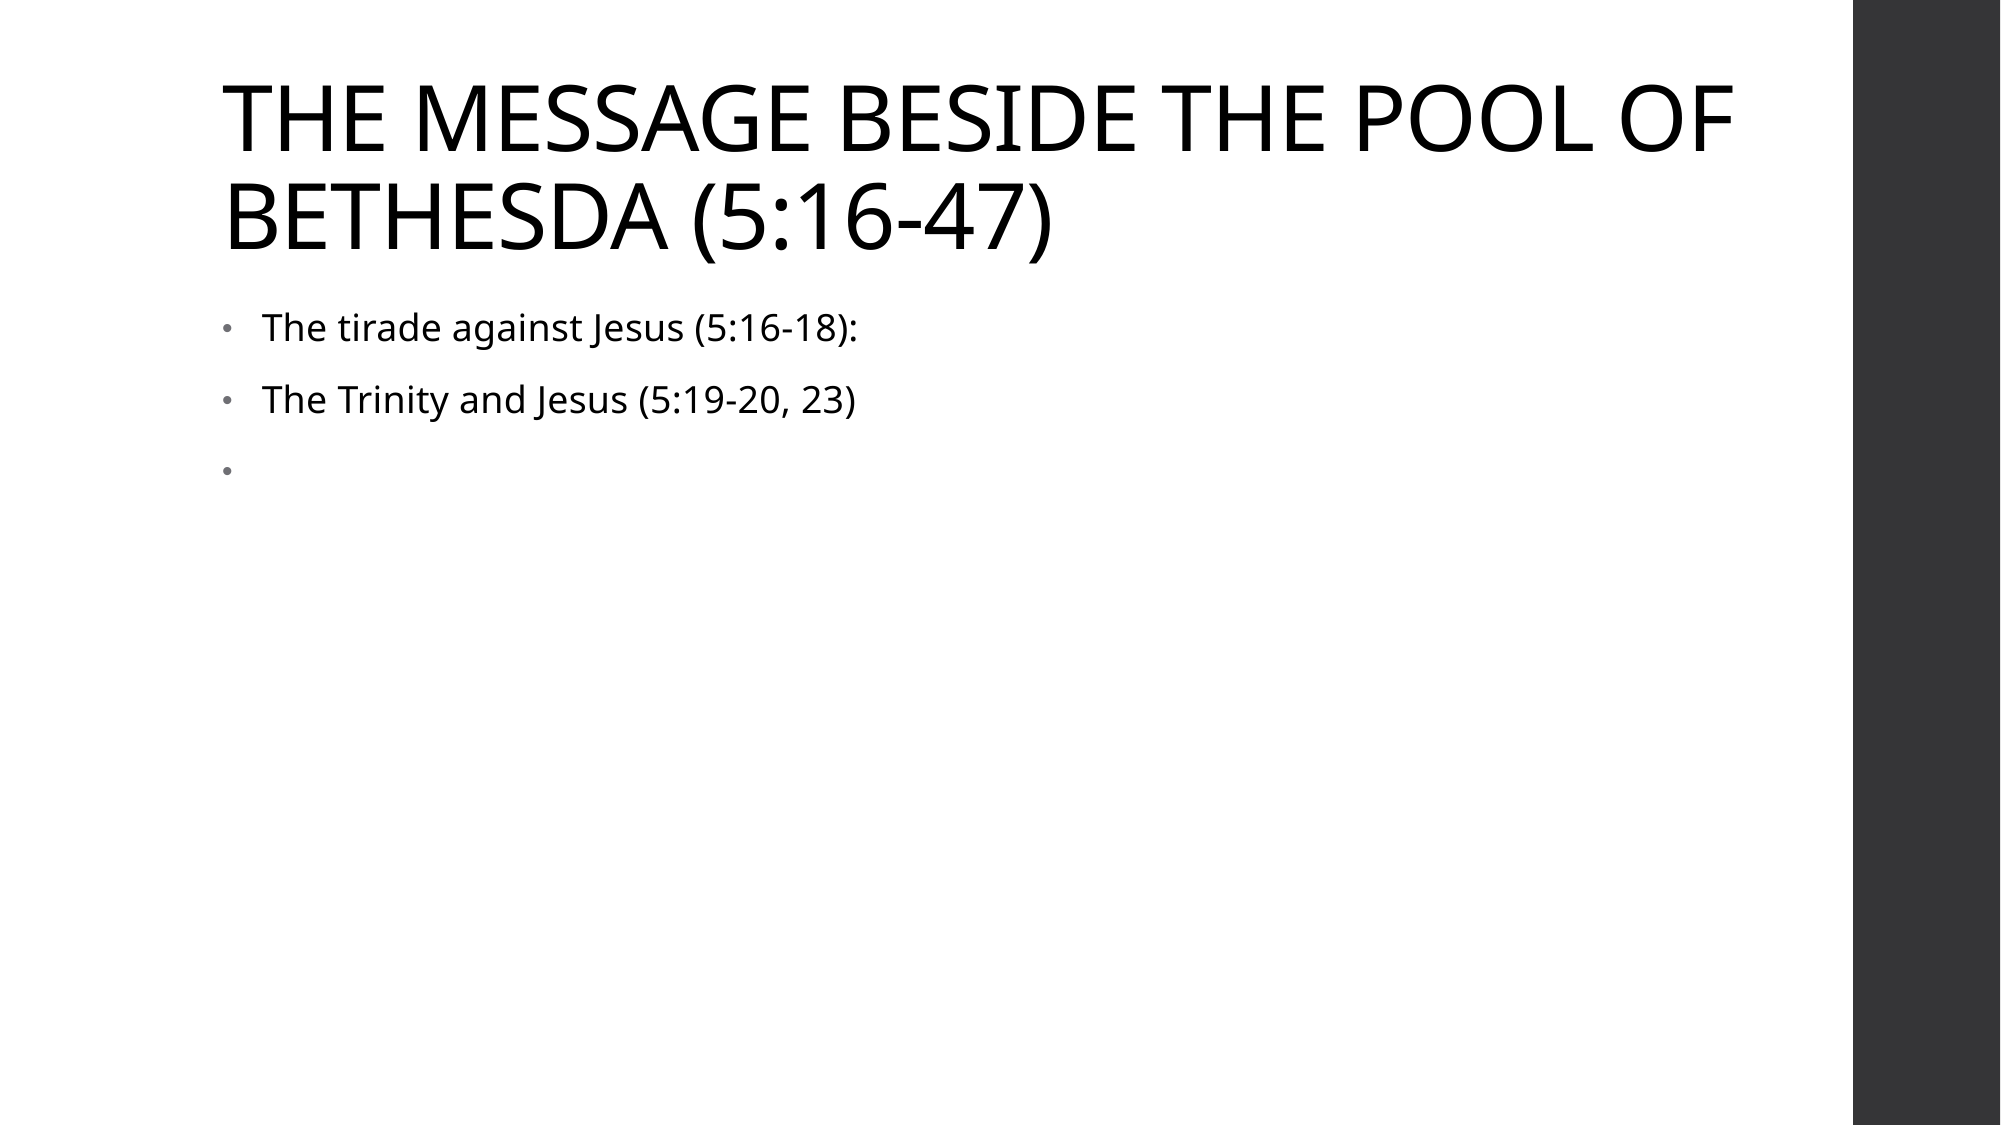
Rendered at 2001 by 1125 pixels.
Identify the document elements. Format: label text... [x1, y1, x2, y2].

title THE MESSAGE BESIDE THE POOL OF BETHESDA (5:16-47) [206, 60, 1797, 278]
list The tirade against Jesus (5:16-18): The Trinity and Jesus (5:19-20, 23) [206, 299, 1617, 1014]
